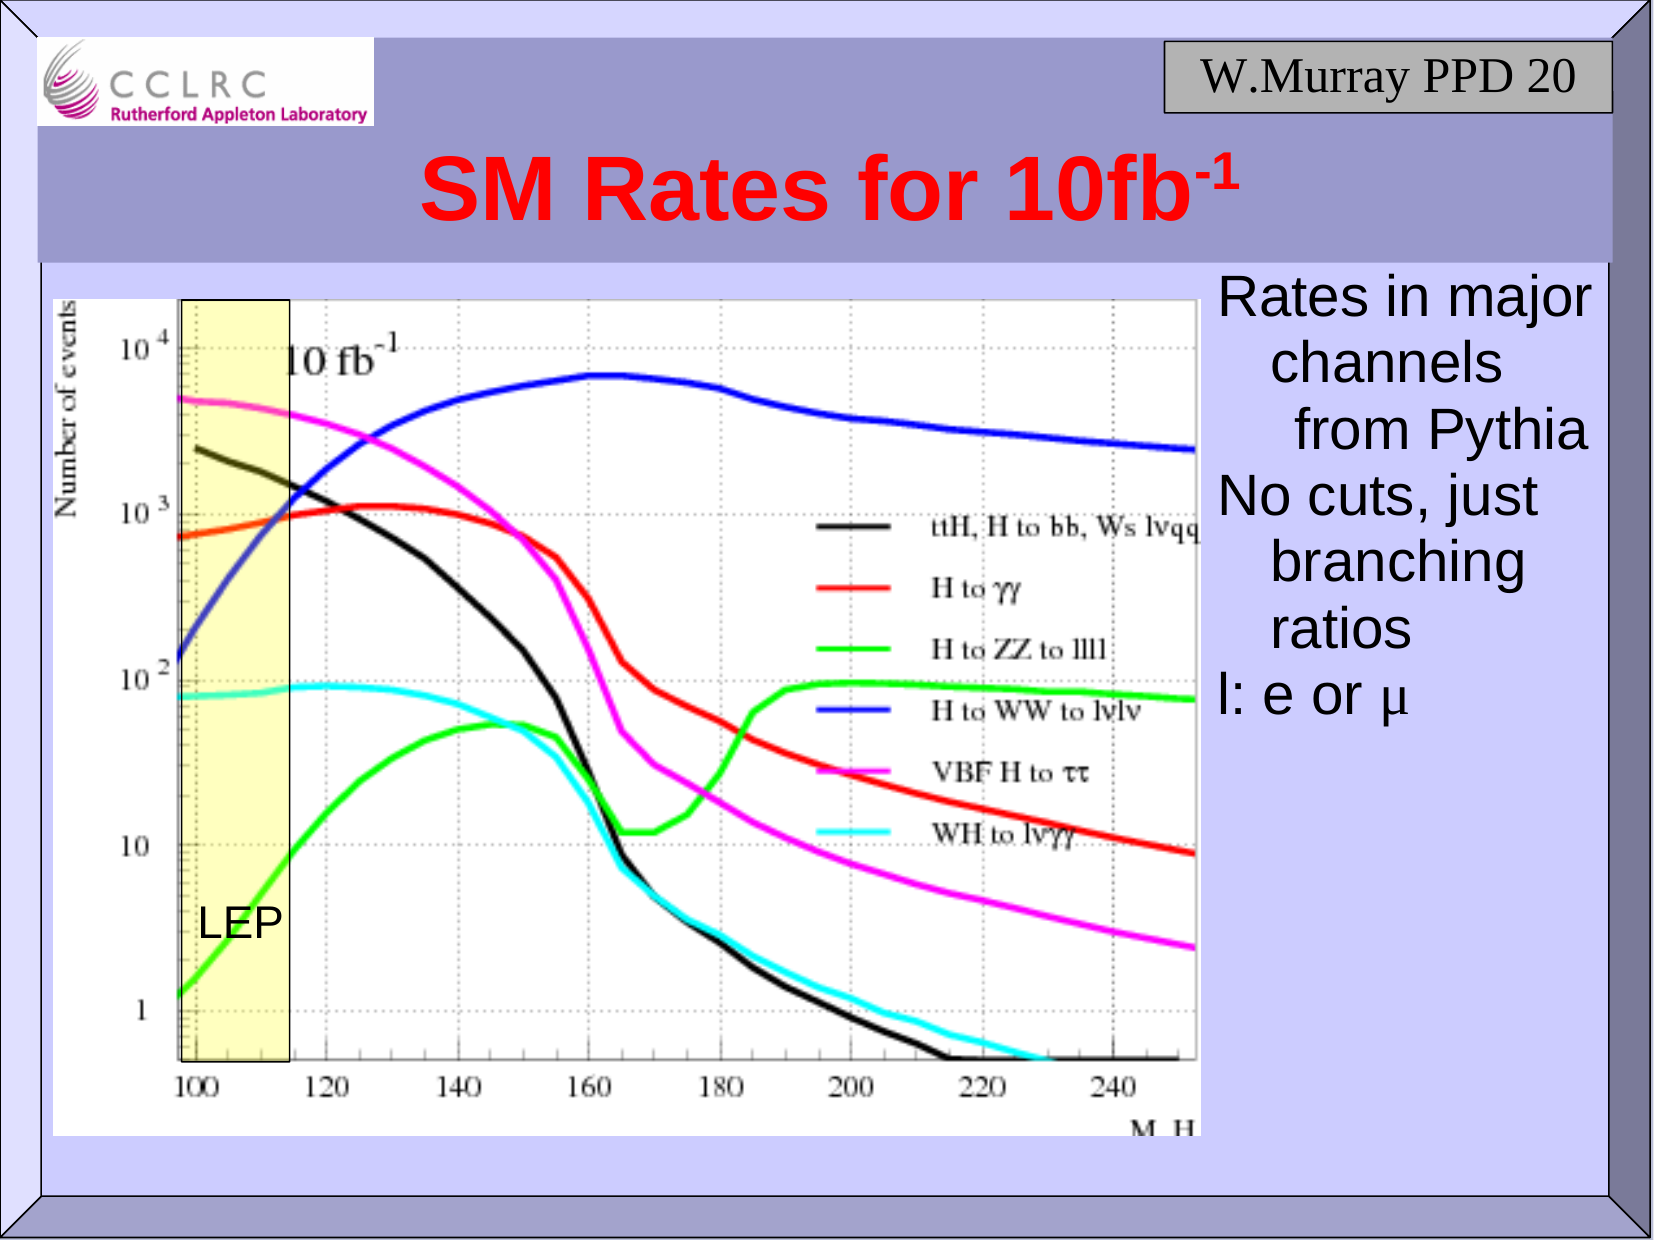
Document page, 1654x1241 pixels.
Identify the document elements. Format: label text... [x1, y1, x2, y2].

list Rates in major channels from Pythia No cuts, just branching ratios l: e or μ [1199, 262, 1613, 1127]
picture [53, 299, 1201, 1136]
title SM Rates for 10fb-1 [124, 112, 1537, 263]
text_box LEP [197, 896, 290, 949]
text_box [181, 300, 290, 1062]
picture [37, 37, 374, 126]
